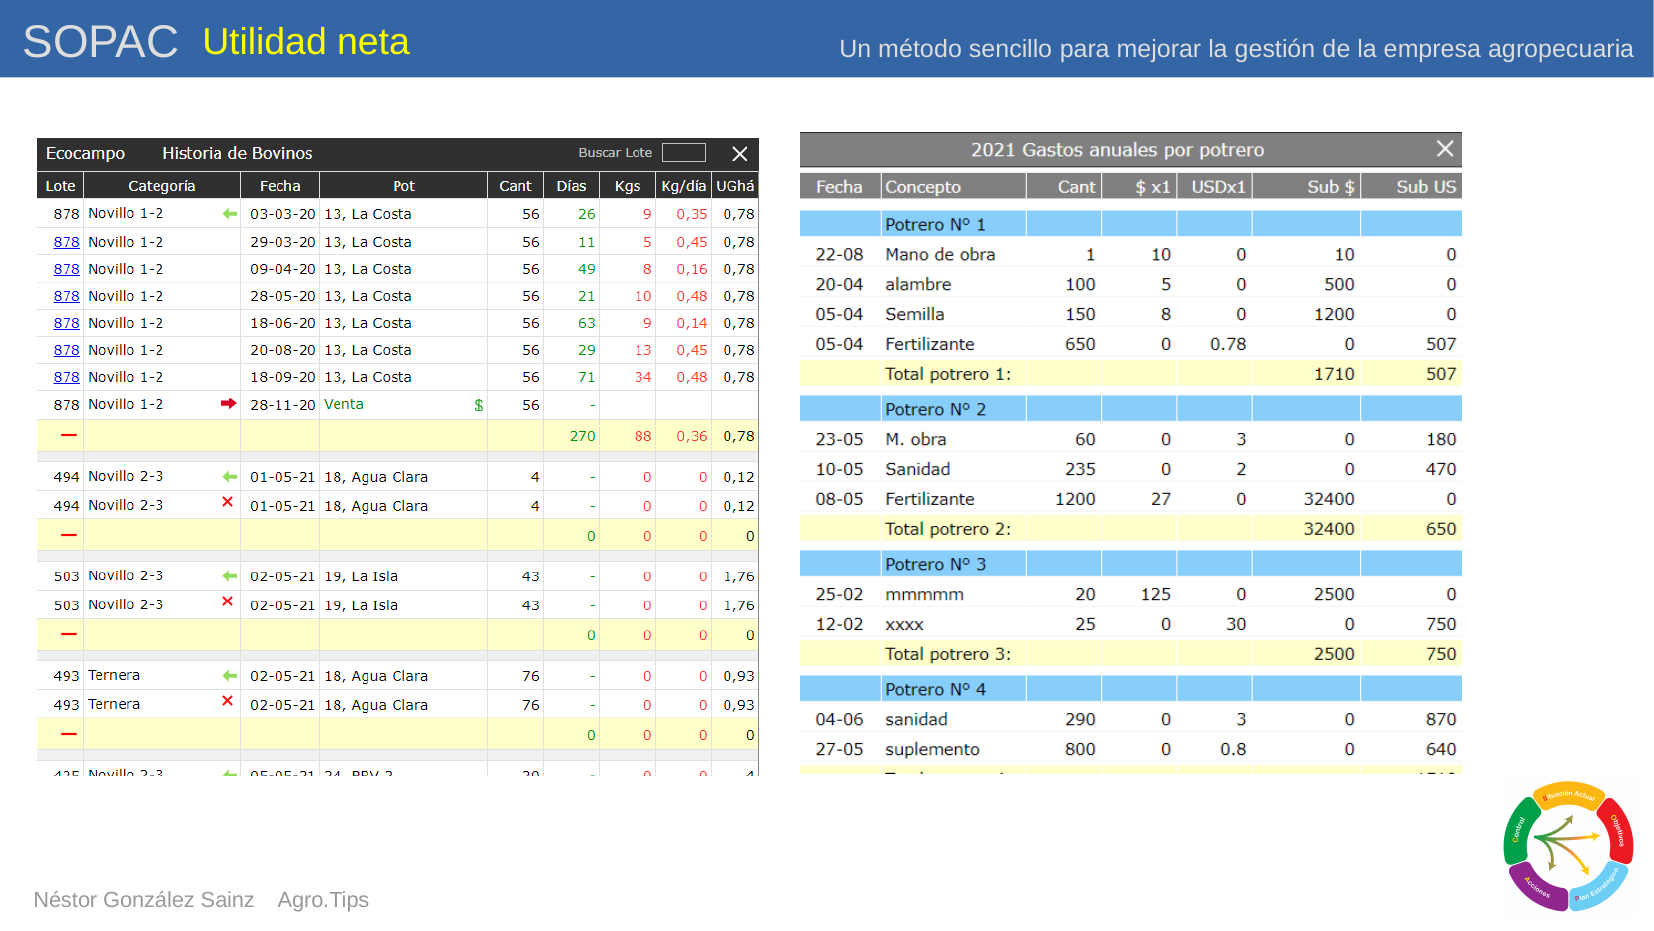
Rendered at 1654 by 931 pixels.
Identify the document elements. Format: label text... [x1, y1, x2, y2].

picture [800, 132, 1462, 774]
picture [37, 138, 759, 776]
text_box Utilidad neta [187, 13, 451, 76]
picture [1500, 776, 1637, 917]
